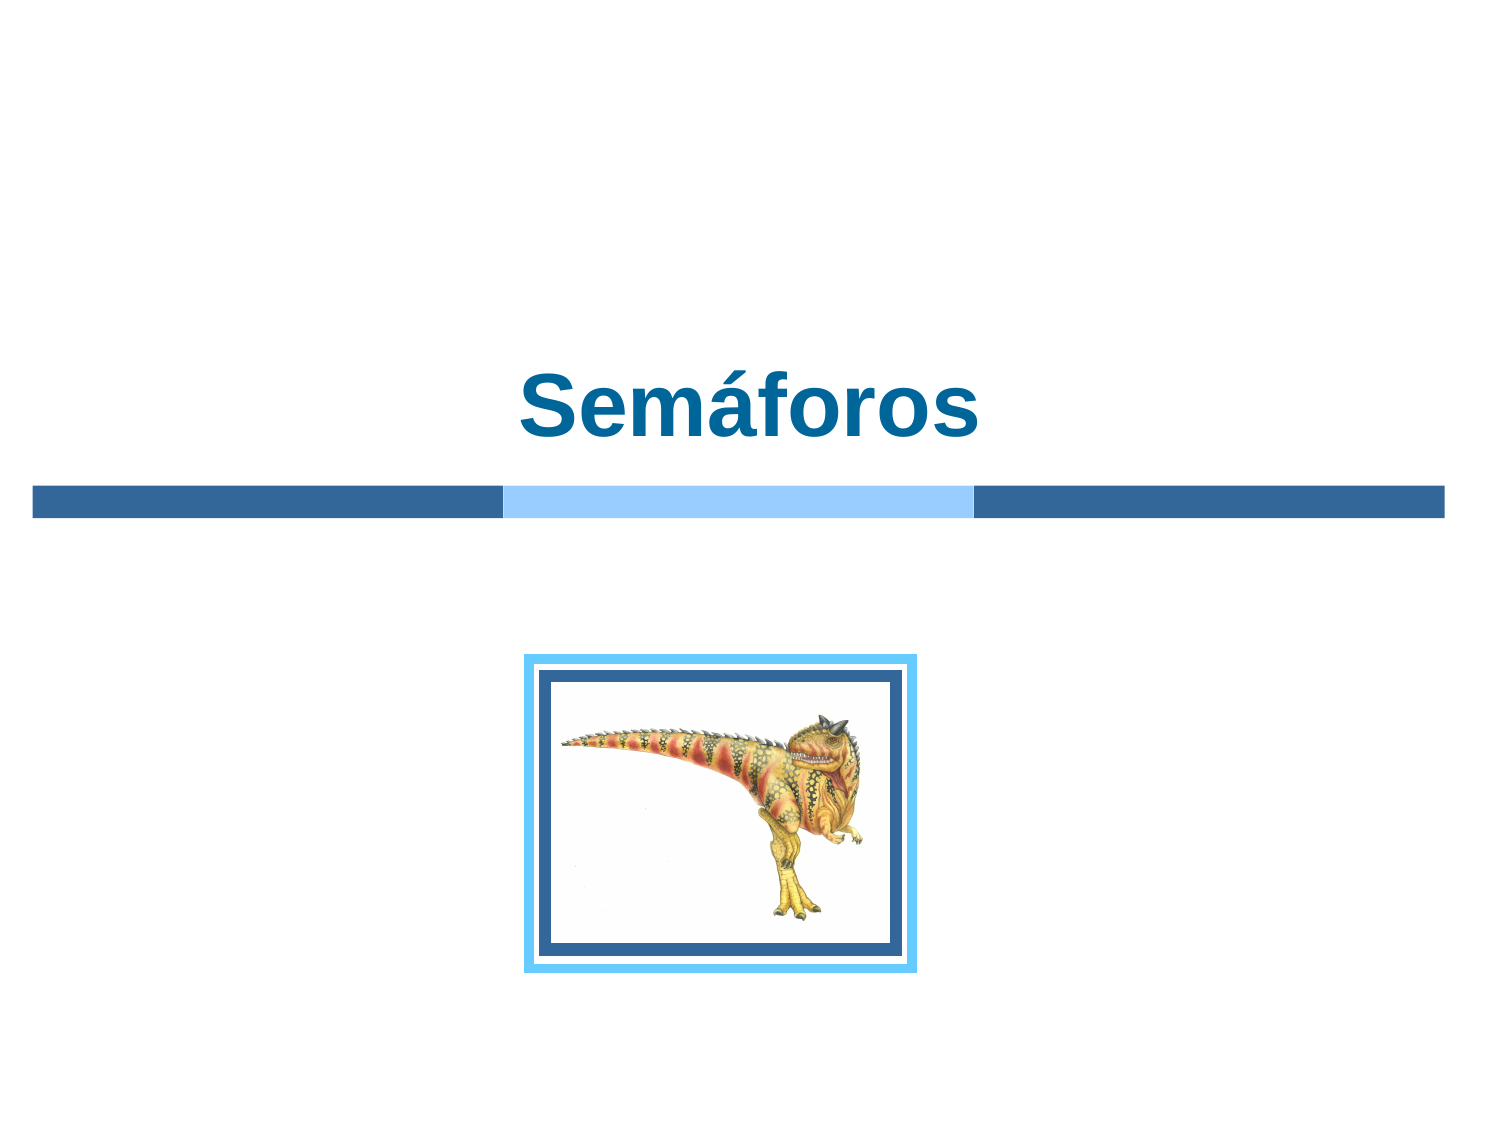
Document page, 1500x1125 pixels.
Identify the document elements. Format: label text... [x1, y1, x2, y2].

text_box Semáforos [112, 112, 1388, 462]
picture [551, 682, 890, 943]
